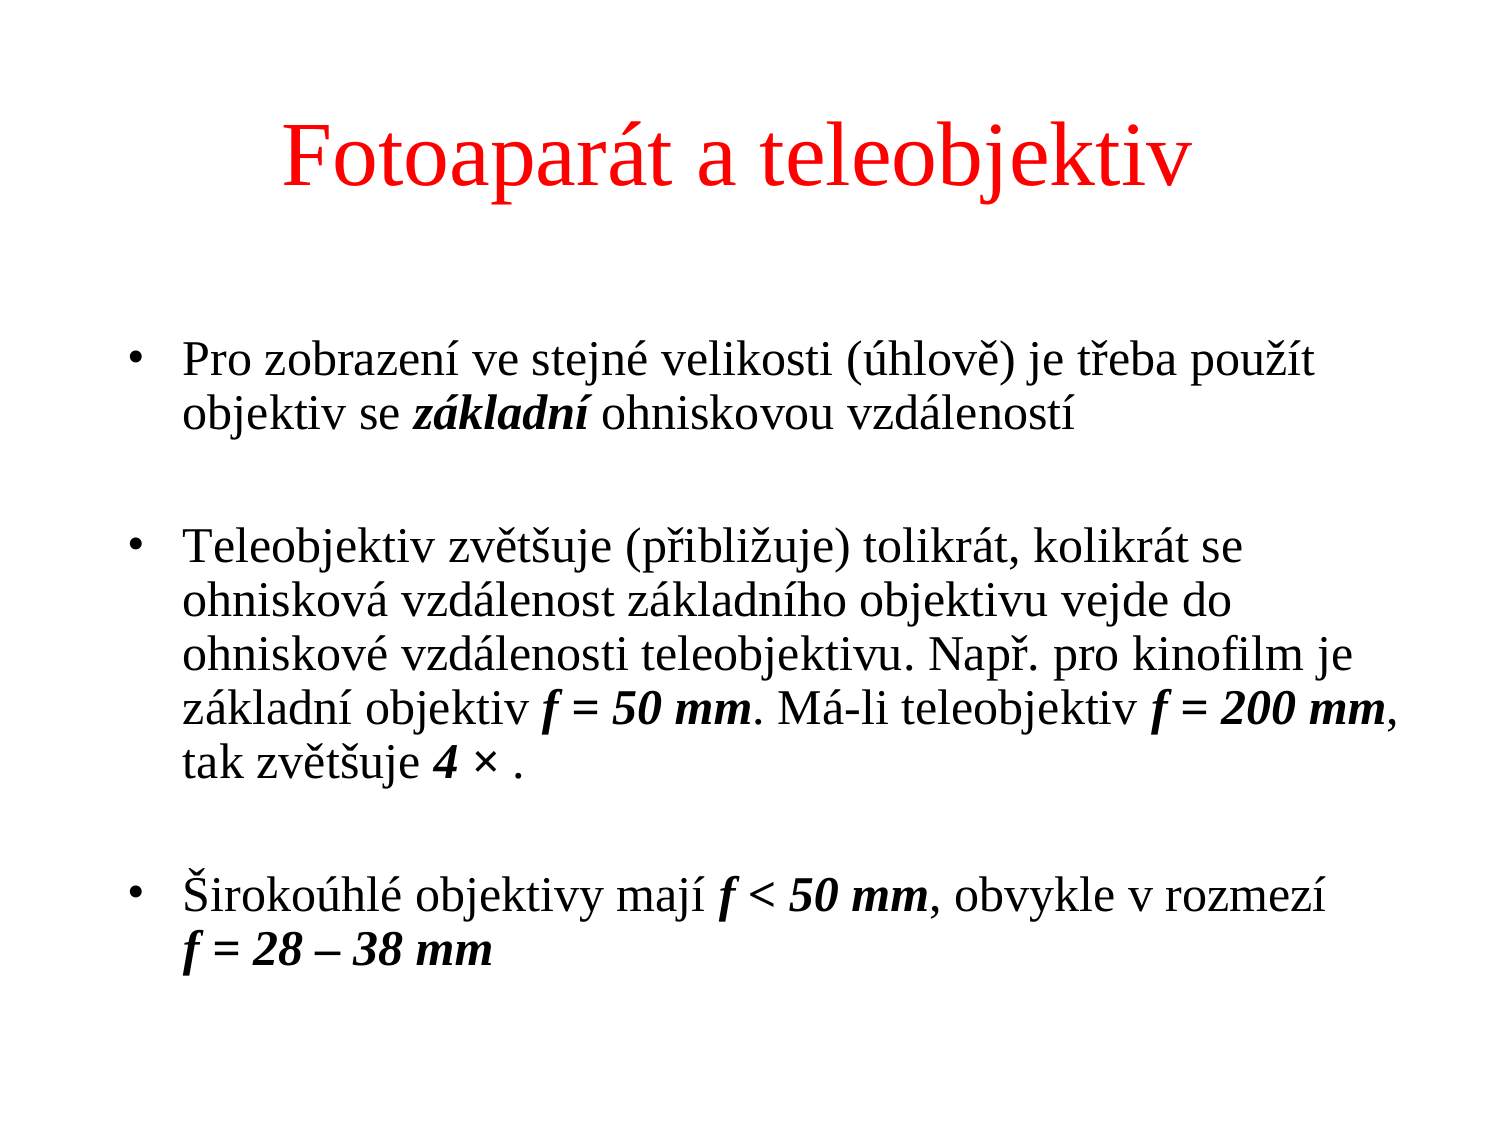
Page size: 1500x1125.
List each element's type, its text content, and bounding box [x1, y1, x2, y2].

list Pro zobrazení ve stejné velikosti (úhlově) je třeba použít objektiv se základní ohniskovou vzdáleností Teleobjektiv zvětšuje (přibližuje) tolikrát, kolikrát se ohnisková vzdálenost základního objektivu vejde do ohniskové vzdálenosti teleobjektivu. Např. pro kinofilm je základní objektiv f = 50 mm. Má-li teleobjektiv f = 200 mm, tak zvětšuje 4 × . Širokoúhlé objektivy mají f < 50 mm, obvykle v rozmezí f = 28 – 38 mm [112, 324, 1424, 1001]
title Fotoaparát a teleobjektiv [100, 54, 1376, 243]
